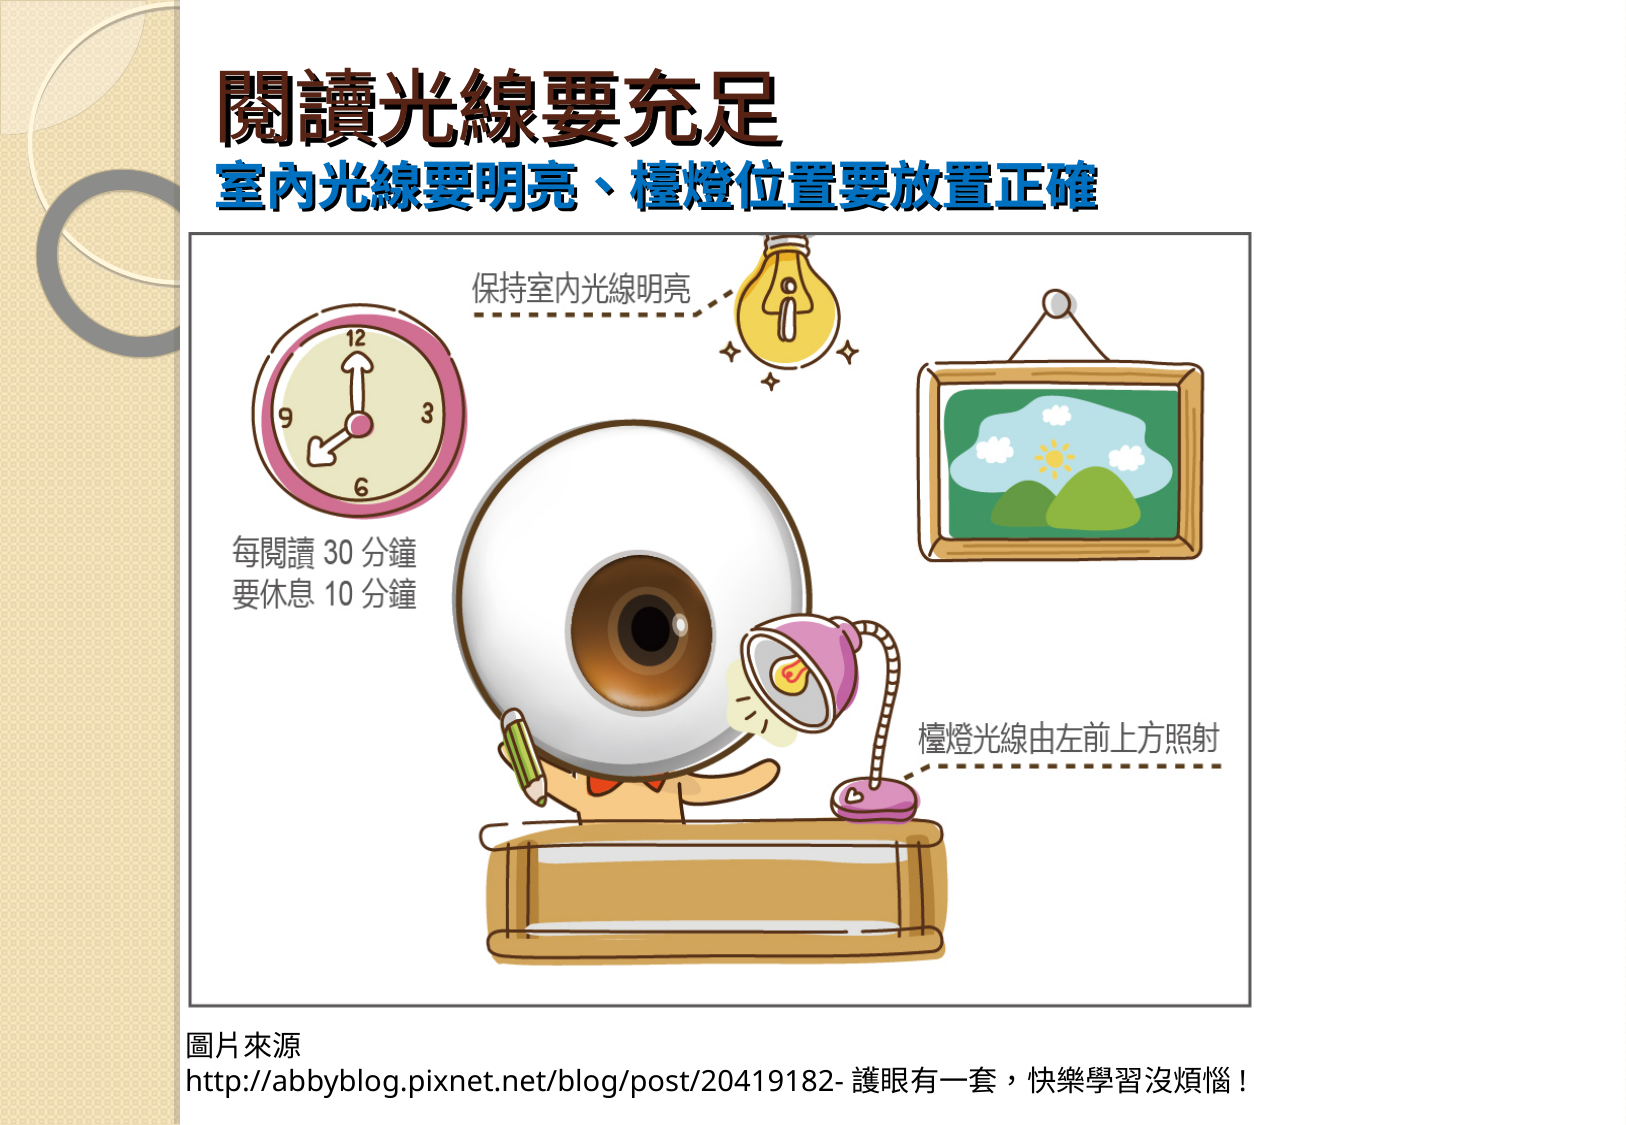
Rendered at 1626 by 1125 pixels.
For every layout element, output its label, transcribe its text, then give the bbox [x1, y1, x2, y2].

title 閱讀光線要充足 室內光線要明亮、檯燈位置要放置正確 [198, 42, 1562, 228]
text_box 圖片來源 http://abbyblog.pixnet.net/blog/post/20419182-護眼有一套，快樂學習沒煩惱! [170, 1020, 1309, 1105]
picture [186, 231, 1256, 1011]
